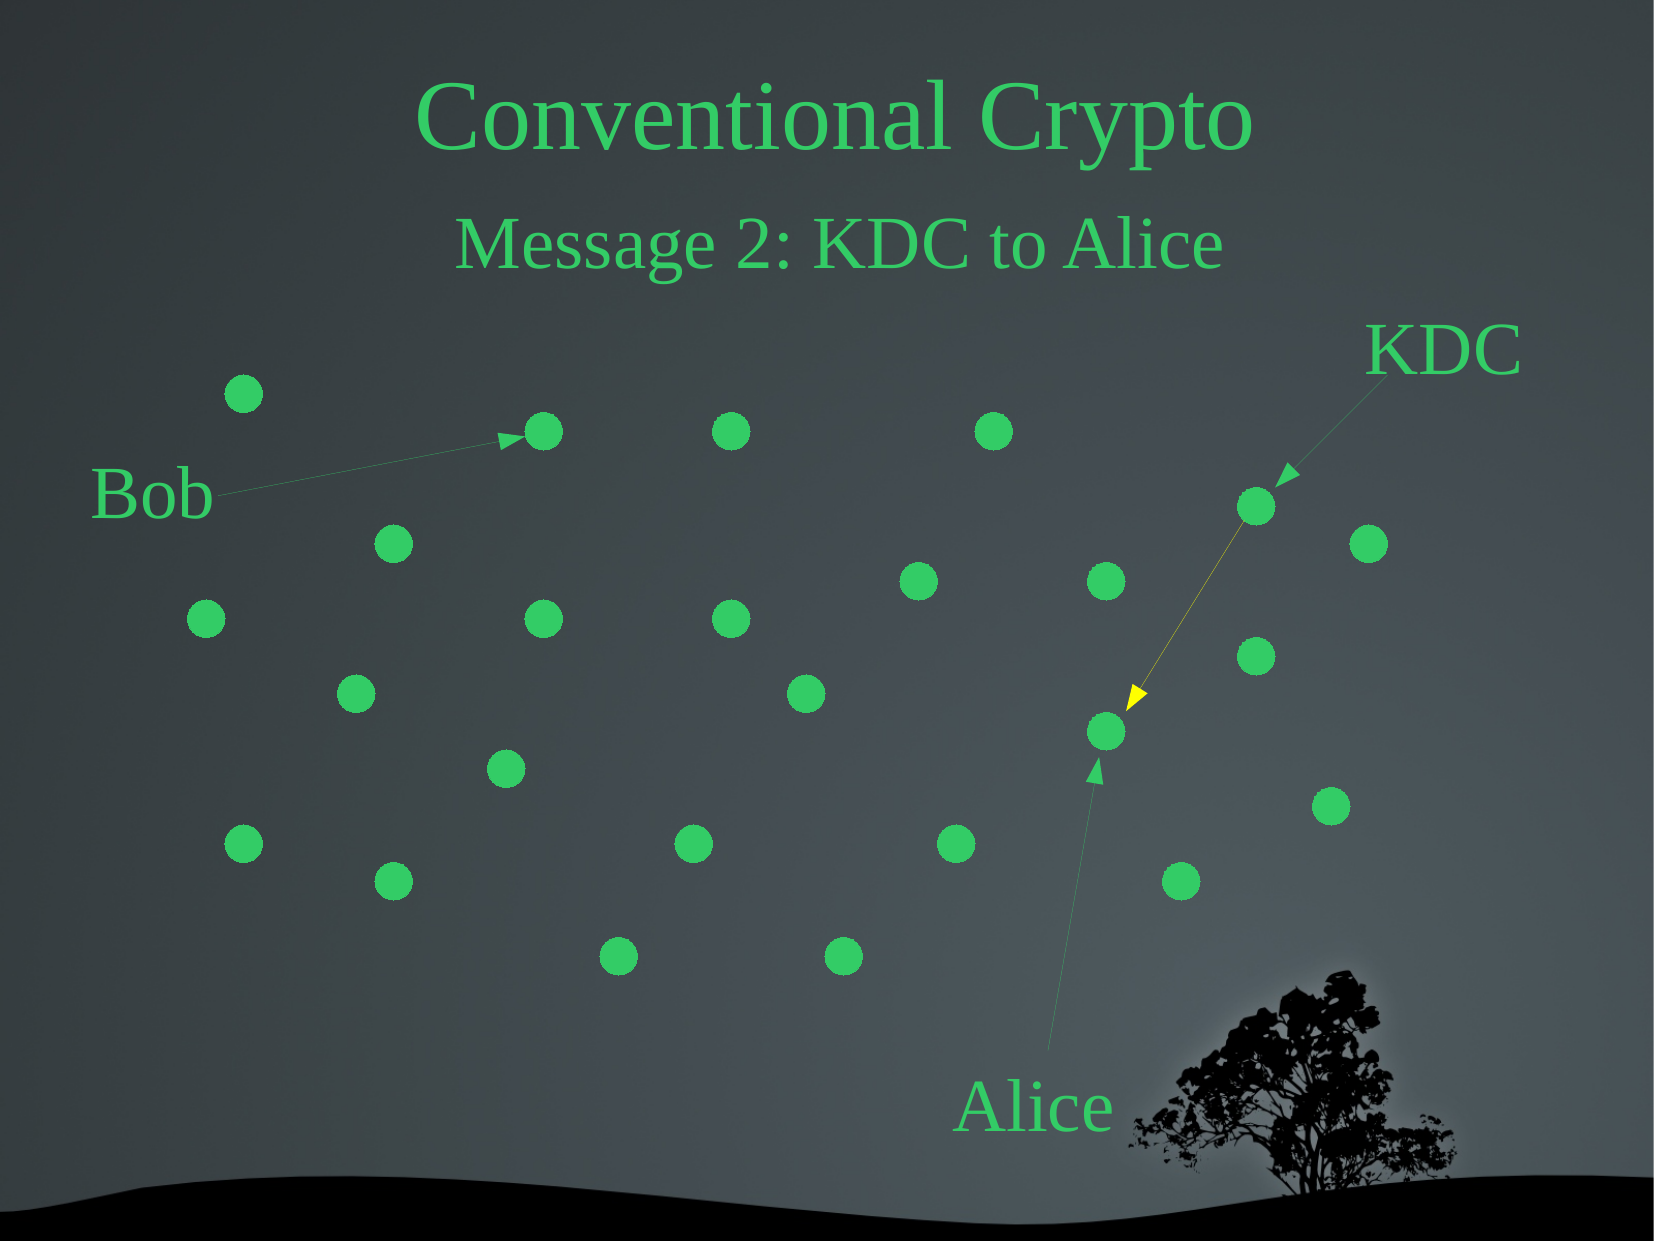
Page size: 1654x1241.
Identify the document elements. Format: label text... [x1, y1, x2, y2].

text_box [1312, 787, 1351, 826]
text_box [487, 749, 526, 788]
text_box KDC [1350, 300, 1539, 406]
text_box [224, 374, 263, 413]
text_box [374, 524, 413, 563]
text_box Bob [75, 444, 231, 551]
text_box Alice [937, 1056, 1130, 1163]
text_box [1087, 562, 1126, 601]
picture [0, 0, 1654, 1241]
text_box [1349, 524, 1388, 563]
text_box [1237, 487, 1276, 526]
text_box [824, 937, 863, 976]
text_box [1237, 637, 1276, 676]
text_box [674, 824, 713, 863]
text_box [787, 674, 826, 713]
text_box [524, 599, 563, 638]
text_box Conventional Crypto [400, 53, 1267, 189]
text_box [899, 562, 938, 601]
text_box [937, 824, 976, 863]
text_box [1162, 862, 1201, 901]
text_box [187, 599, 226, 638]
text_box Message 2: KDC to Alice [440, 194, 1243, 301]
text_box [599, 937, 638, 976]
text_box [524, 412, 563, 451]
text_box [337, 674, 376, 713]
text_box [224, 824, 263, 863]
text_box [974, 412, 1013, 451]
text_box [374, 862, 413, 901]
text_box [712, 412, 751, 451]
text_box [712, 599, 751, 638]
text_box [1087, 712, 1126, 751]
